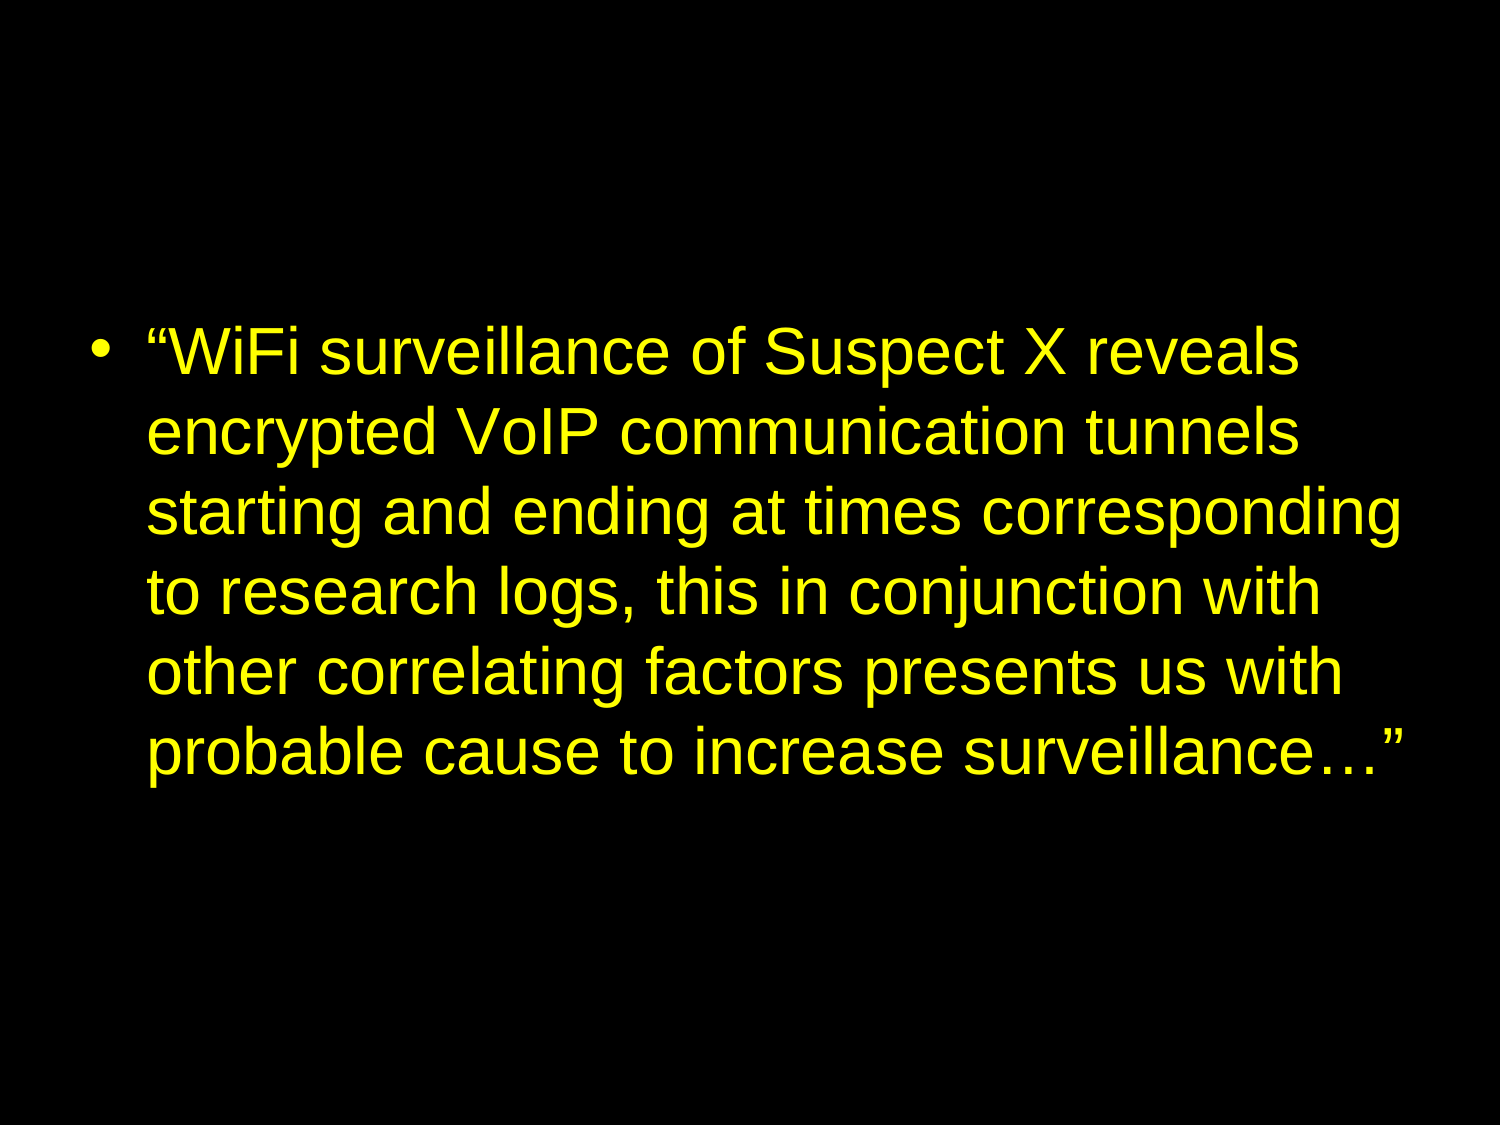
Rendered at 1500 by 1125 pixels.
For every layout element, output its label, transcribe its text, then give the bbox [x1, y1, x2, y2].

list “WiFi surveillance of Suspect X reveals encrypted VoIP communication tunnels starting and ending at times corresponding to research logs, this in conjunction with other correlating factors presents us with probable cause to increase surveillance…” [75, 299, 1488, 813]
